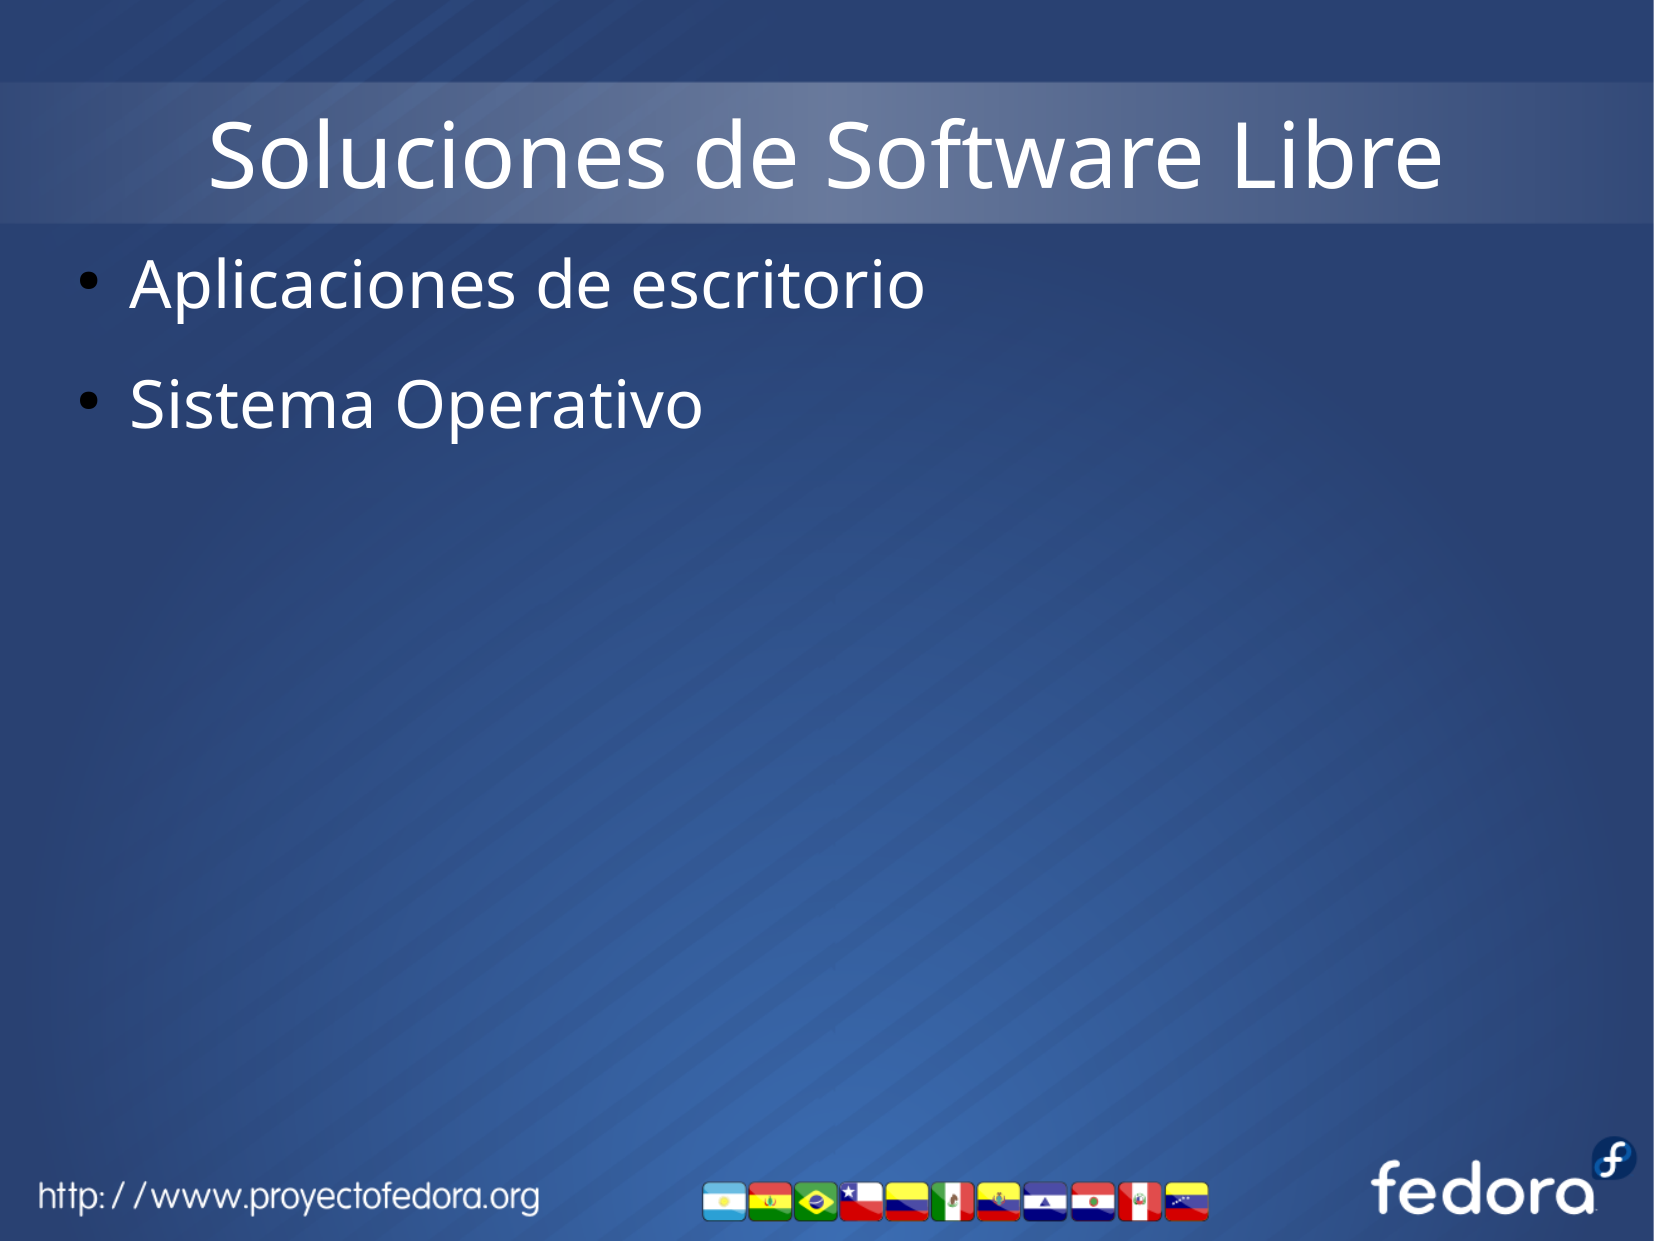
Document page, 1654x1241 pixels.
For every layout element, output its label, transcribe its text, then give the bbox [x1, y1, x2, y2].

title Soluciones de Software Libre [82, 56, 1571, 250]
picture [0, 0, 1654, 1241]
list Aplicaciones de escritorio Sistema Operativo [59, 236, 1548, 1041]
